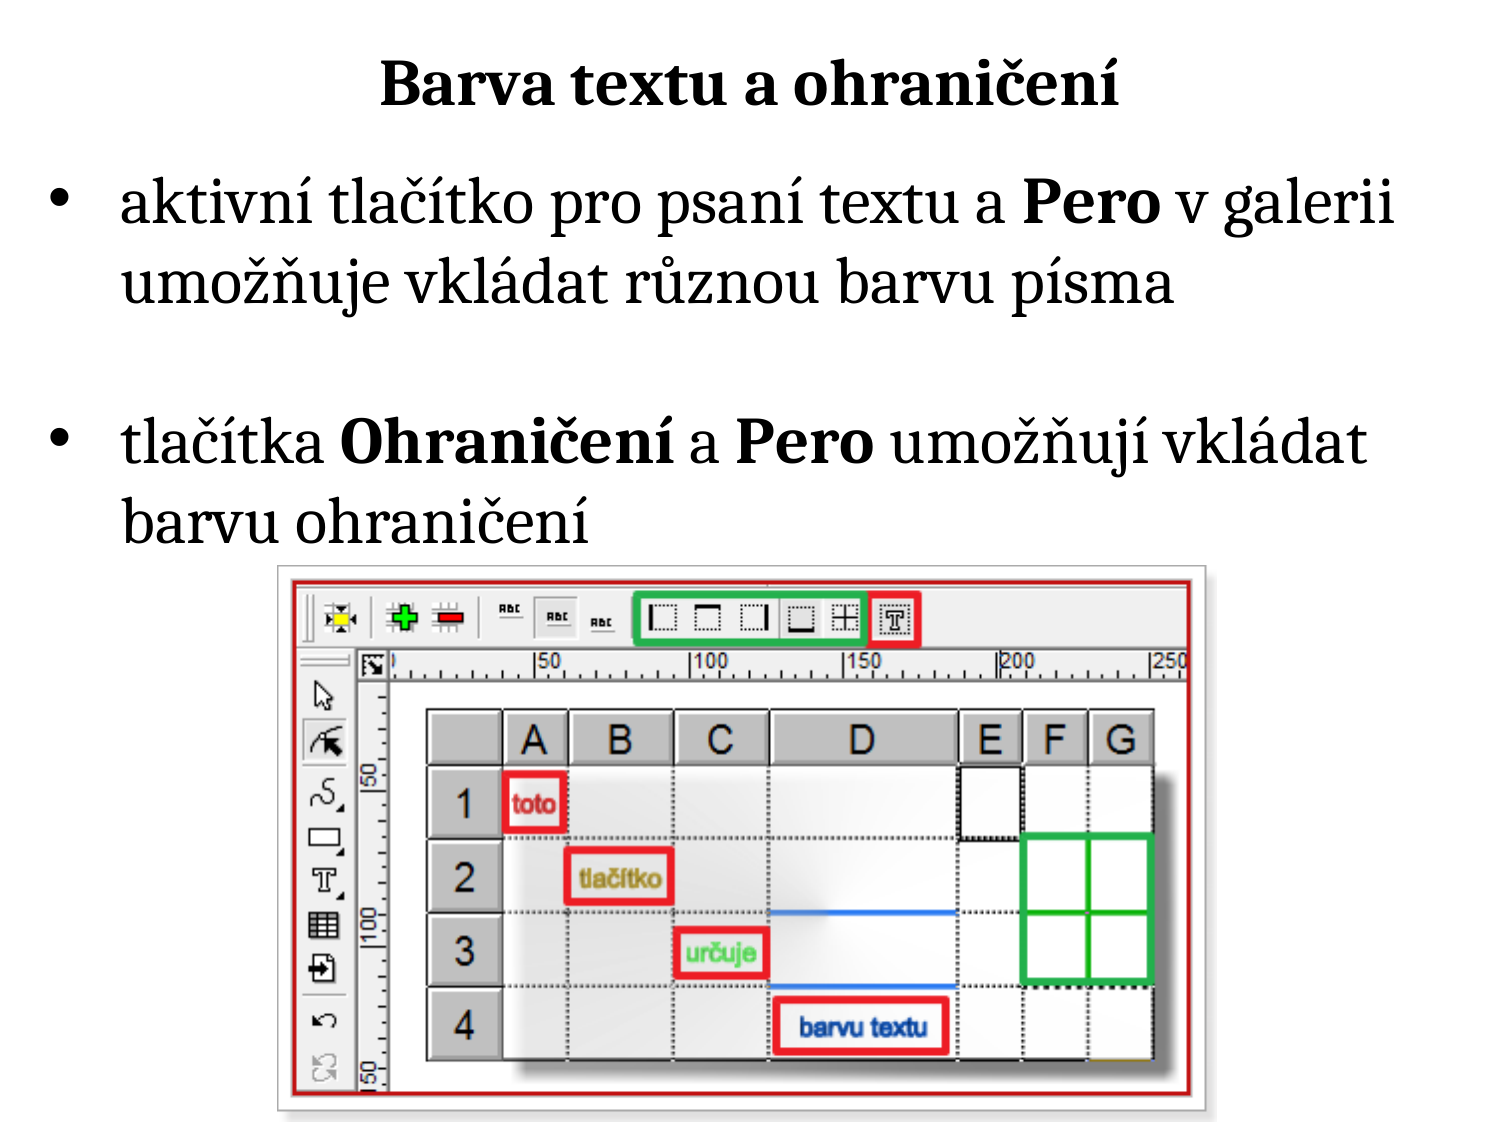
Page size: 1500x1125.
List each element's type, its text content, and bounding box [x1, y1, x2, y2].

picture [277, 565, 1217, 1122]
text_box aktivní tlačítko pro psaní textu a Pero v galerii umožňuje vkládat různou barvu písma tlačítka Ohraničení a Pero umožňují vkládat barvu ohraničení [3, 148, 1450, 565]
text_box Barva textu a ohraničení [0, 30, 1500, 127]
